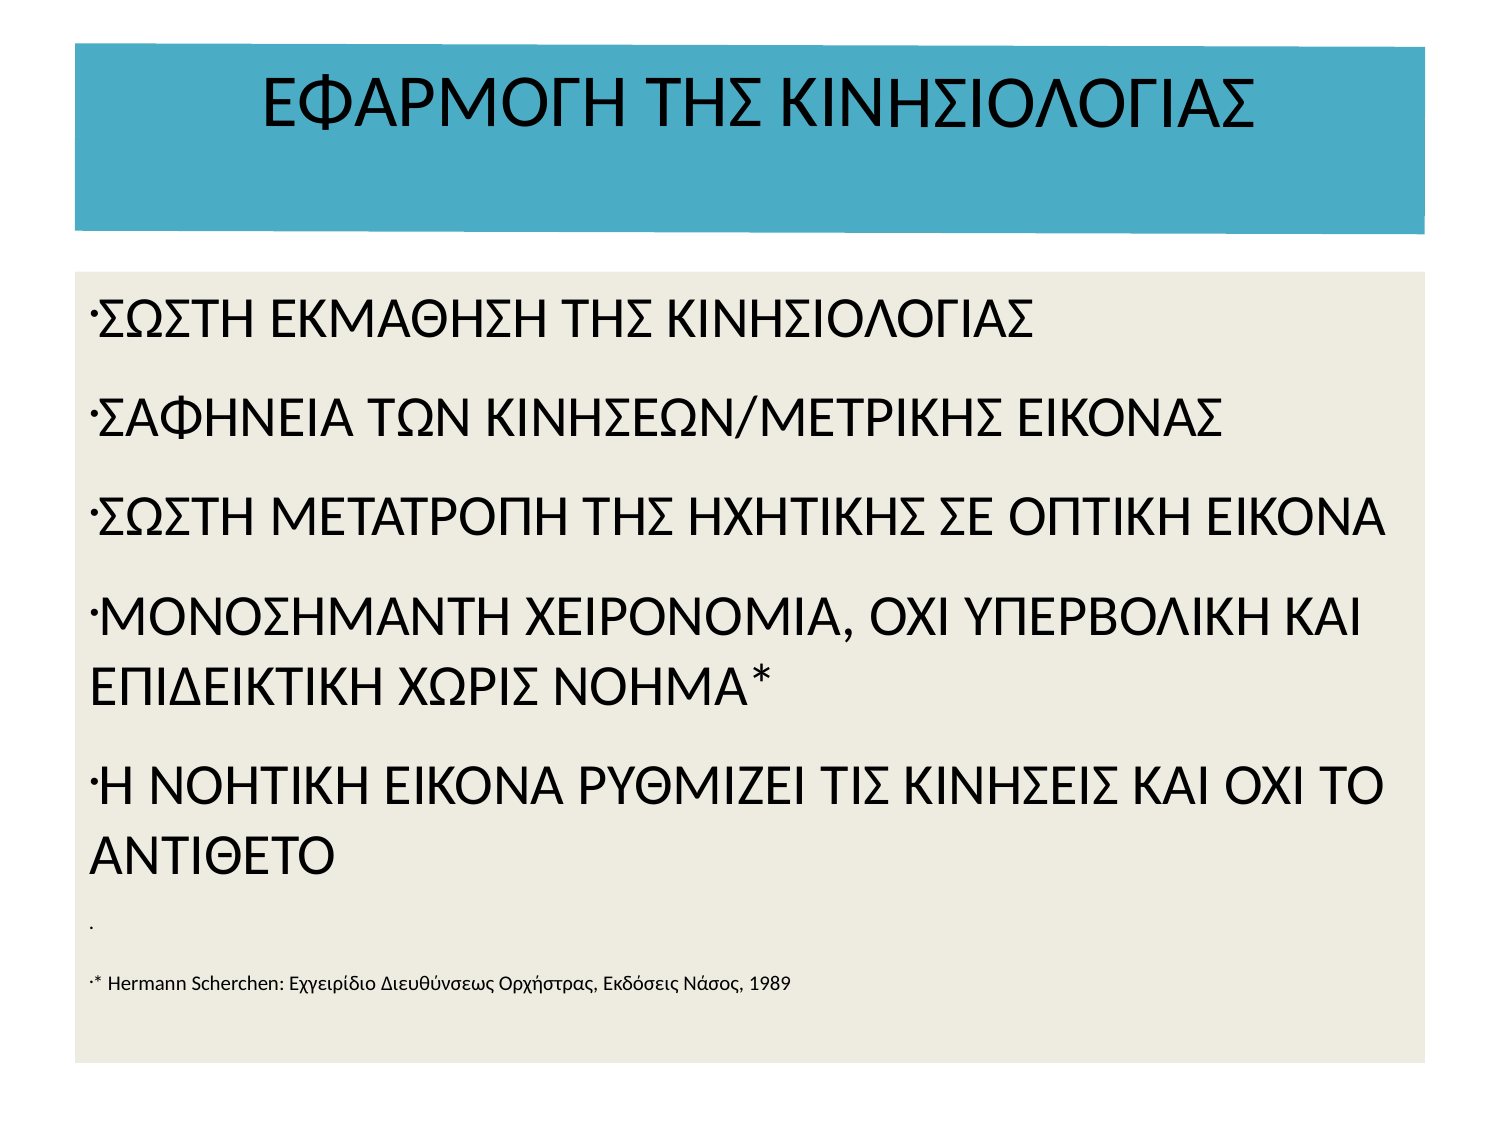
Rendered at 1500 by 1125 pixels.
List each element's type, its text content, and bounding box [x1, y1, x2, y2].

list ΣΩΣΤΗ ΕΚΜΑΘΗΣΗ ΤΗΣ ΚΙΝΗΣΙΟΛΟΓΙΑΣ ΣΑΦΗΝΕΙΑ ΤΩΝ ΚΙΝΗΣΕΩΝ/ΜΕΤΡΙΚΗΣ ΕΙΚΟΝΑΣ ΣΩΣΤΗ ΜΕΤΑΤΡΟΠΗ ΤΗΣ ΗΧΗΤΙΚΗΣ ΣΕ ΟΠΤΙΚΗ ΕΙΚΟΝΑ ΜΟΝΟΣΗΜΑΝΤΗ ΧΕΙΡΟΝΟΜΙΑ, ΟΧΙ ΥΠΕΡΒΟΛΙΚΗ ΚΑΙ ΕΠΙΔΕΙΚΤΙΚΗ ΧΩΡΙΣ ΝΟΗΜΑ* Η ΝΟΗΤΙΚΗ ΕΙΚΟΝΑ ΡΥΘΜΙΖΕΙ ΤΙΣ ΚΙΝΗΣΕΙΣ ΚΑΙ ΟΧΙ ΤΟ ΑΝΤΙΘΕΤΟ * Hermann Scherchen: Εχγειρίδιο Διευθύνσεως Ορχήστρας, Εκδόσεις Νάσος, 1989 [75, 271, 1425, 1063]
title ΕΦΑΡΜΟΓΗ ΤΗΣ ΚΙΝΗΣΙΟΛΟΓΙΑΣ [74, 43, 1426, 235]
